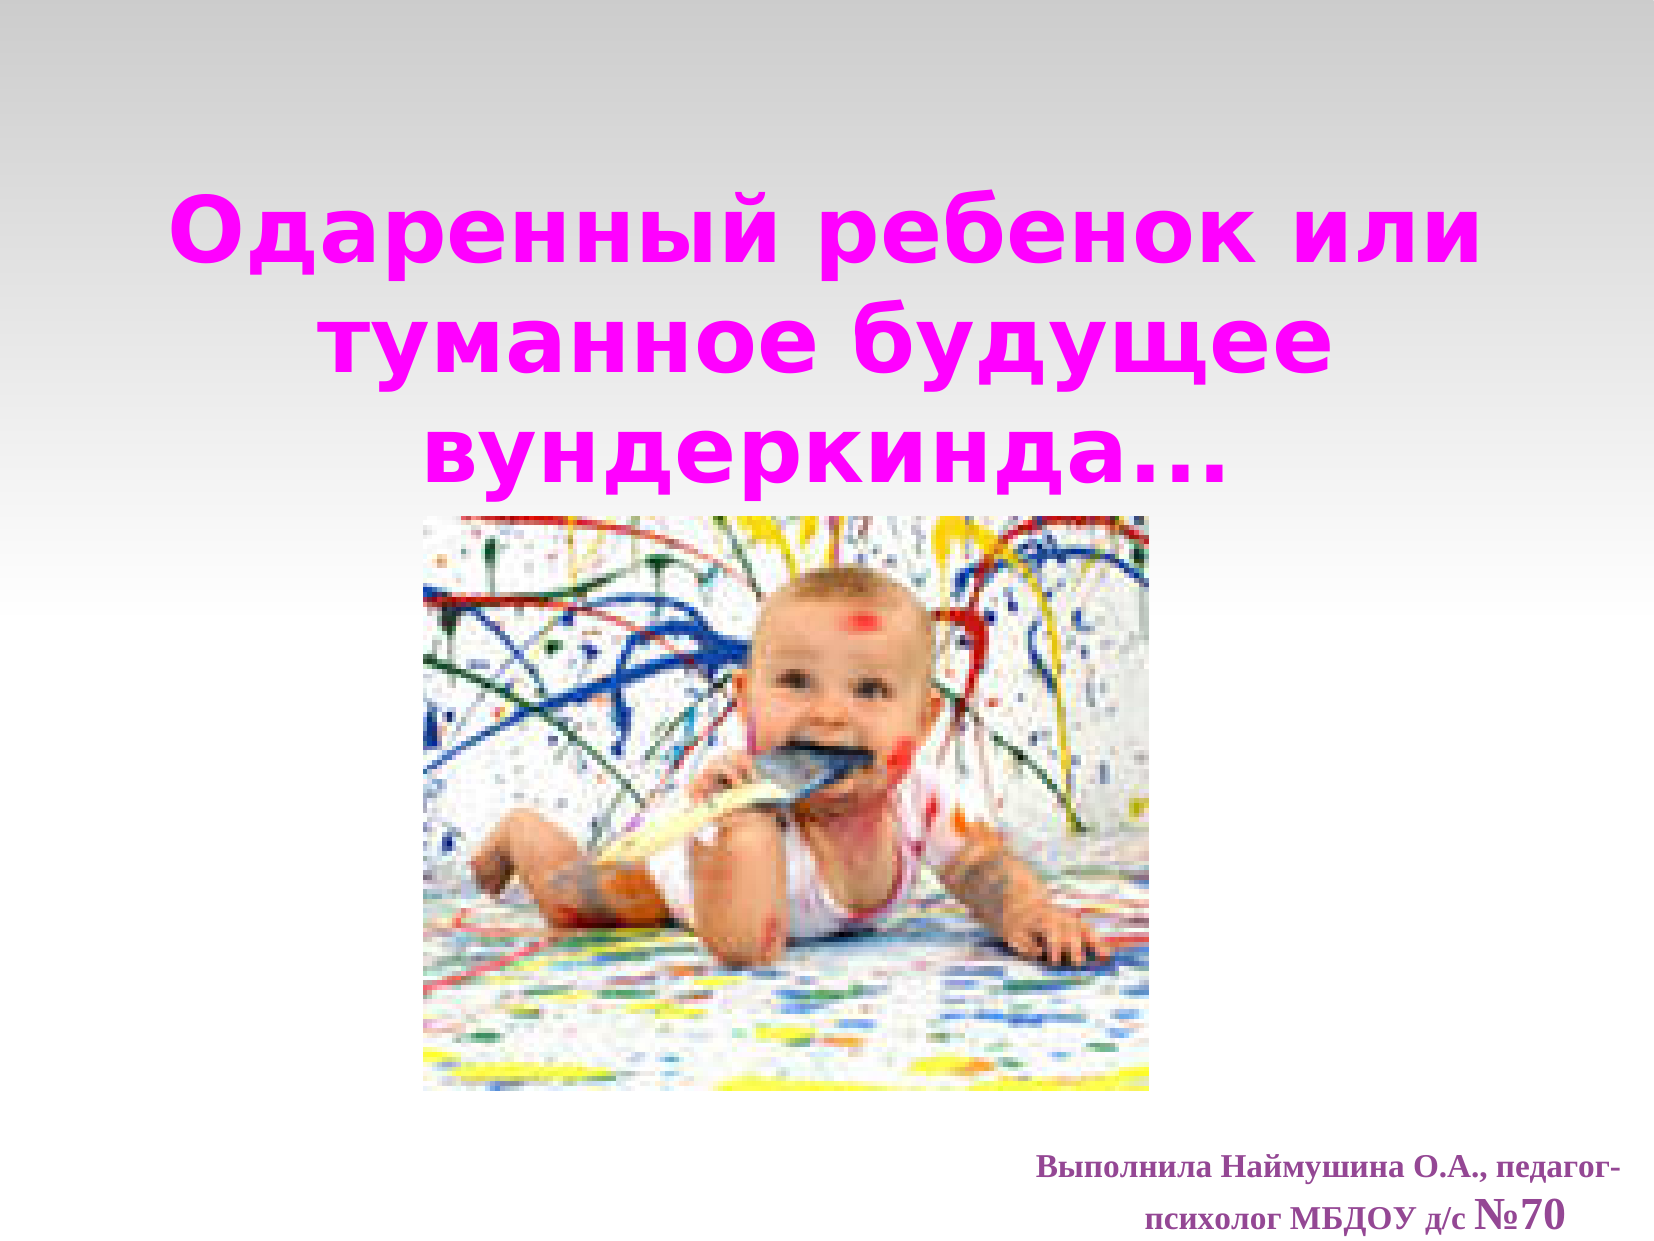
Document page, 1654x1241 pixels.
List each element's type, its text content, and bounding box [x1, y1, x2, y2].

title Одаренный ребенок или туманное будущее вундеркинда... [82, 0, 1571, 680]
list Выполнила Наймушина О.А., педагог-психолог МБДОУ д/с №70 [915, 1144, 1654, 1241]
picture [423, 680, 1149, 1091]
